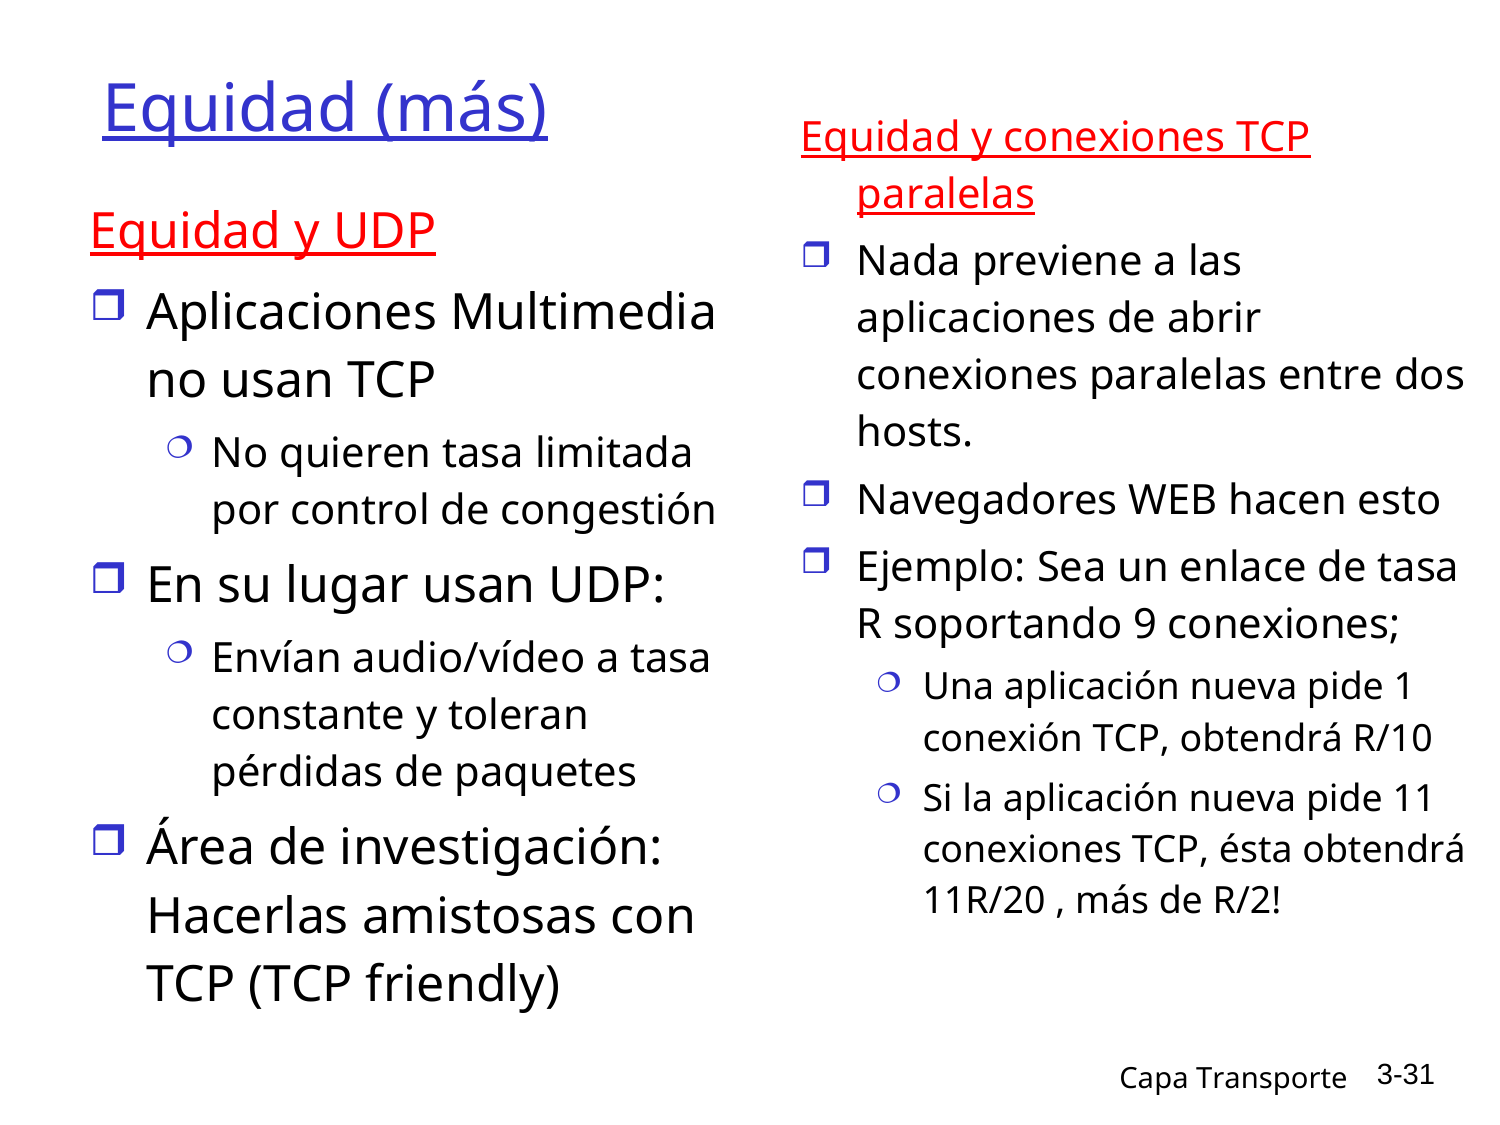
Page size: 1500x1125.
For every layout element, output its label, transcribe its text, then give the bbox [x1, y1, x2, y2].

list Equidad y UDP Aplicaciones Multimedia no usan TCP No quieren tasa limitada por control de congestión En su lugar usan UDP: Envían audio/vídeo a tasa constante y toleran pérdidas de paquetes Área de investigación: Hacerlas amistosas con TCP (TCP friendly) [75, 187, 753, 1028]
list Equidad y conexiones TCP paralelas Nada previene a las aplicaciones de abrir conexiones paralelas entre dos hosts. Navegadores WEB hacen esto Ejemplo: Sea un enlace de tasa R soportando 9 conexiones; Una aplicación nueva pide 1 conexión TCP, obtendrá R/10 Si la aplicación nueva pide 11 conexiones TCP, ésta obtendrá 11R/20 , más de R/2! [785, 98, 1488, 1077]
title Equidad (más) [87, 15, 1463, 196]
